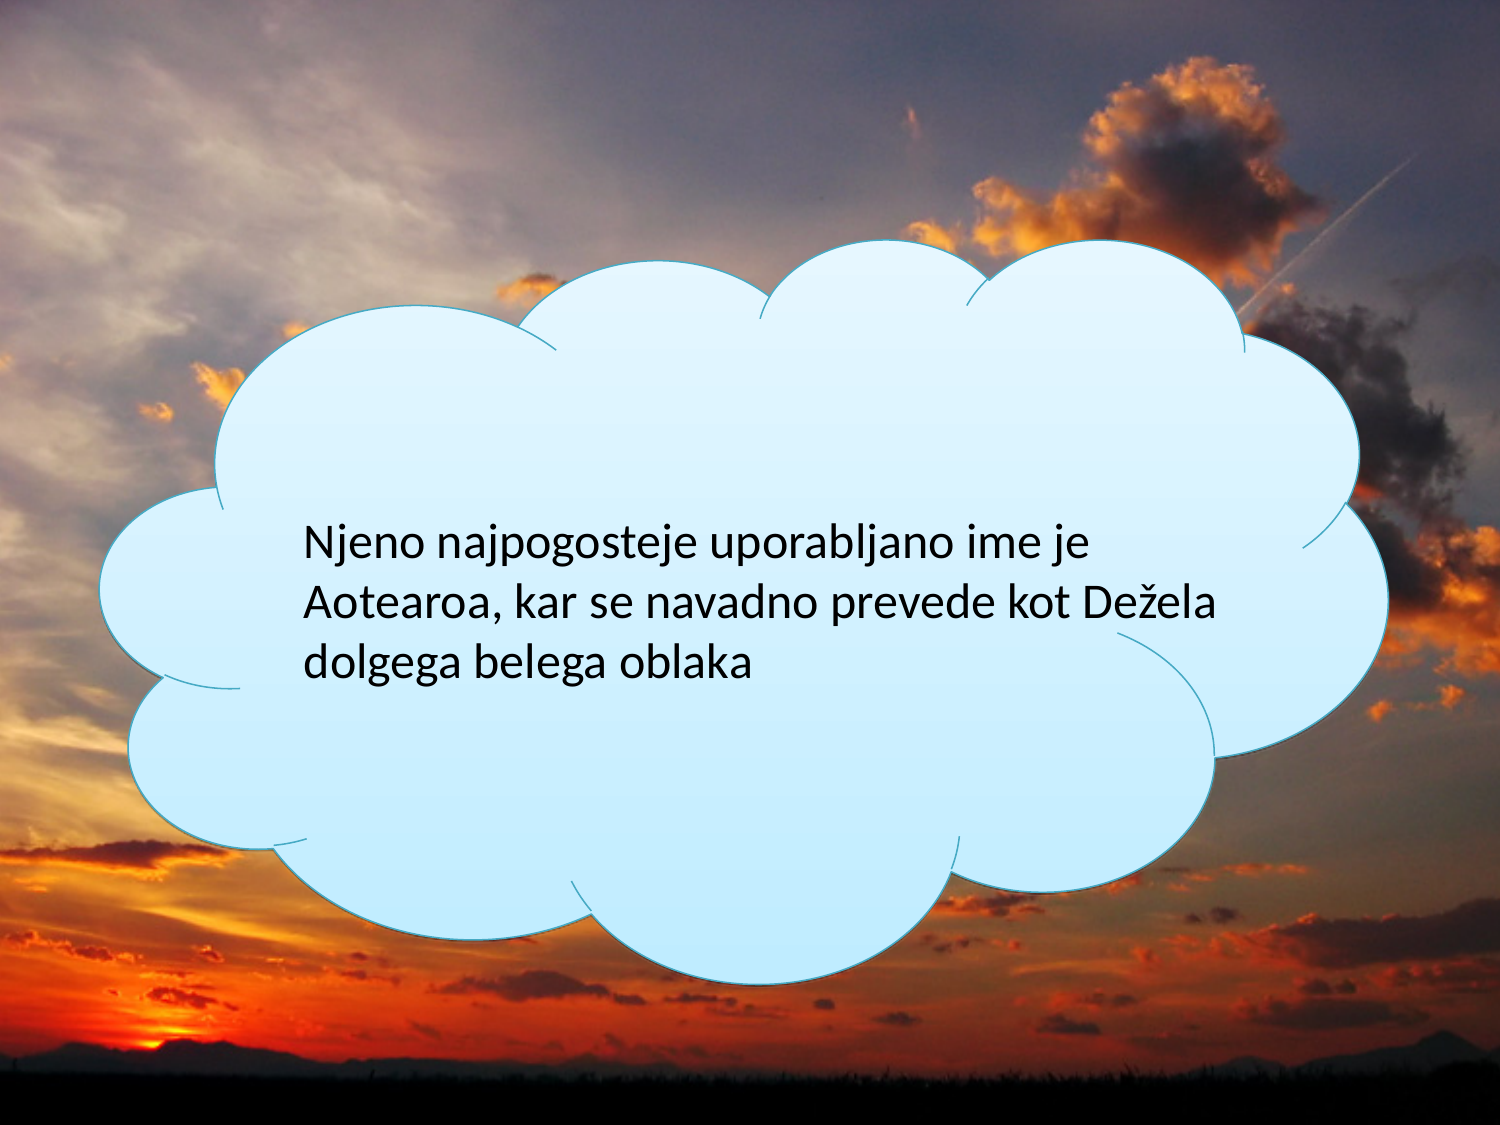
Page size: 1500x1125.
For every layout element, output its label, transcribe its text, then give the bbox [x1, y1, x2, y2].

text_box Njeno najpogosteje uporabljano ime je Aotearoa, kar se navadno prevede kot Dežela dolgega belega oblaka [289, 501, 1258, 757]
picture [0, 0, 1500, 1125]
text_box [99, 239, 1389, 985]
